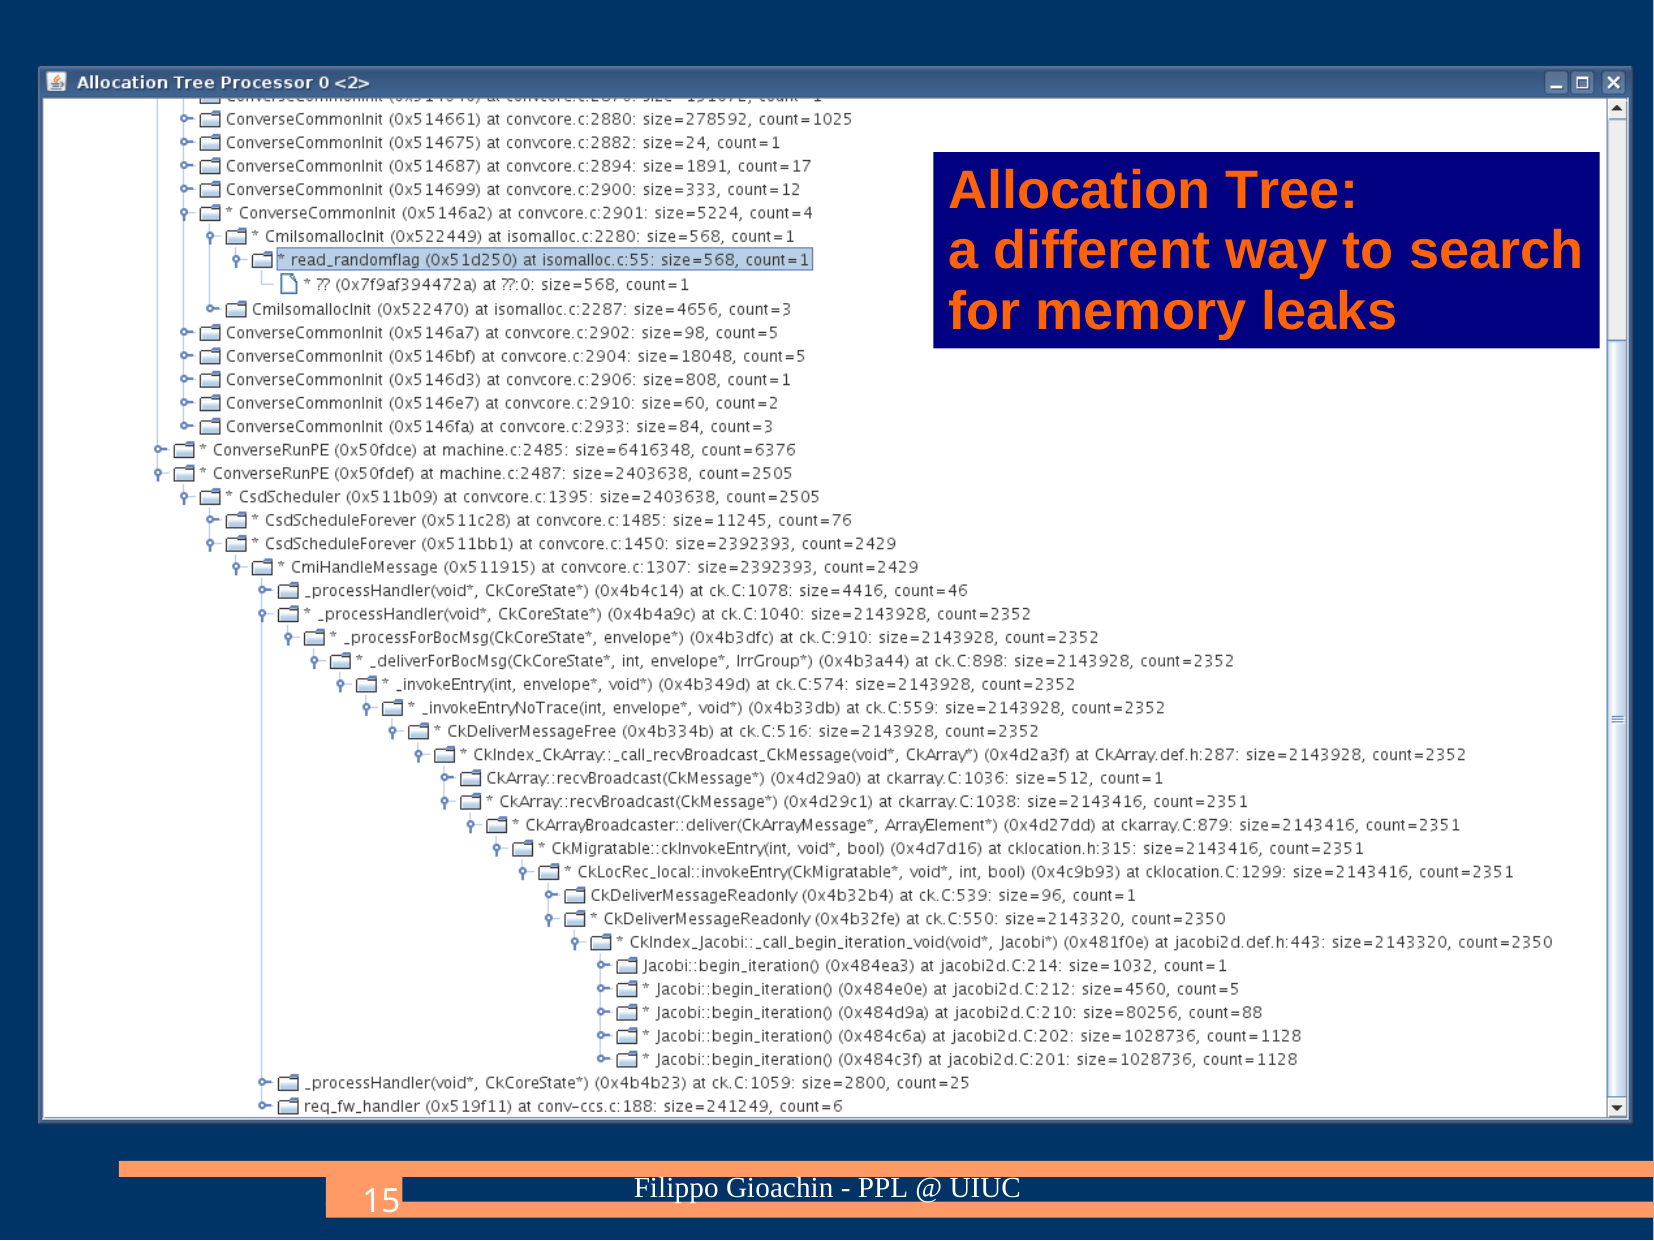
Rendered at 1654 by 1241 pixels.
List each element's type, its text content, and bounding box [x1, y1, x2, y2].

text_box Allocation Tree: a different way to search for memory leaks [933, 152, 1600, 349]
picture [37, 65, 1634, 1126]
